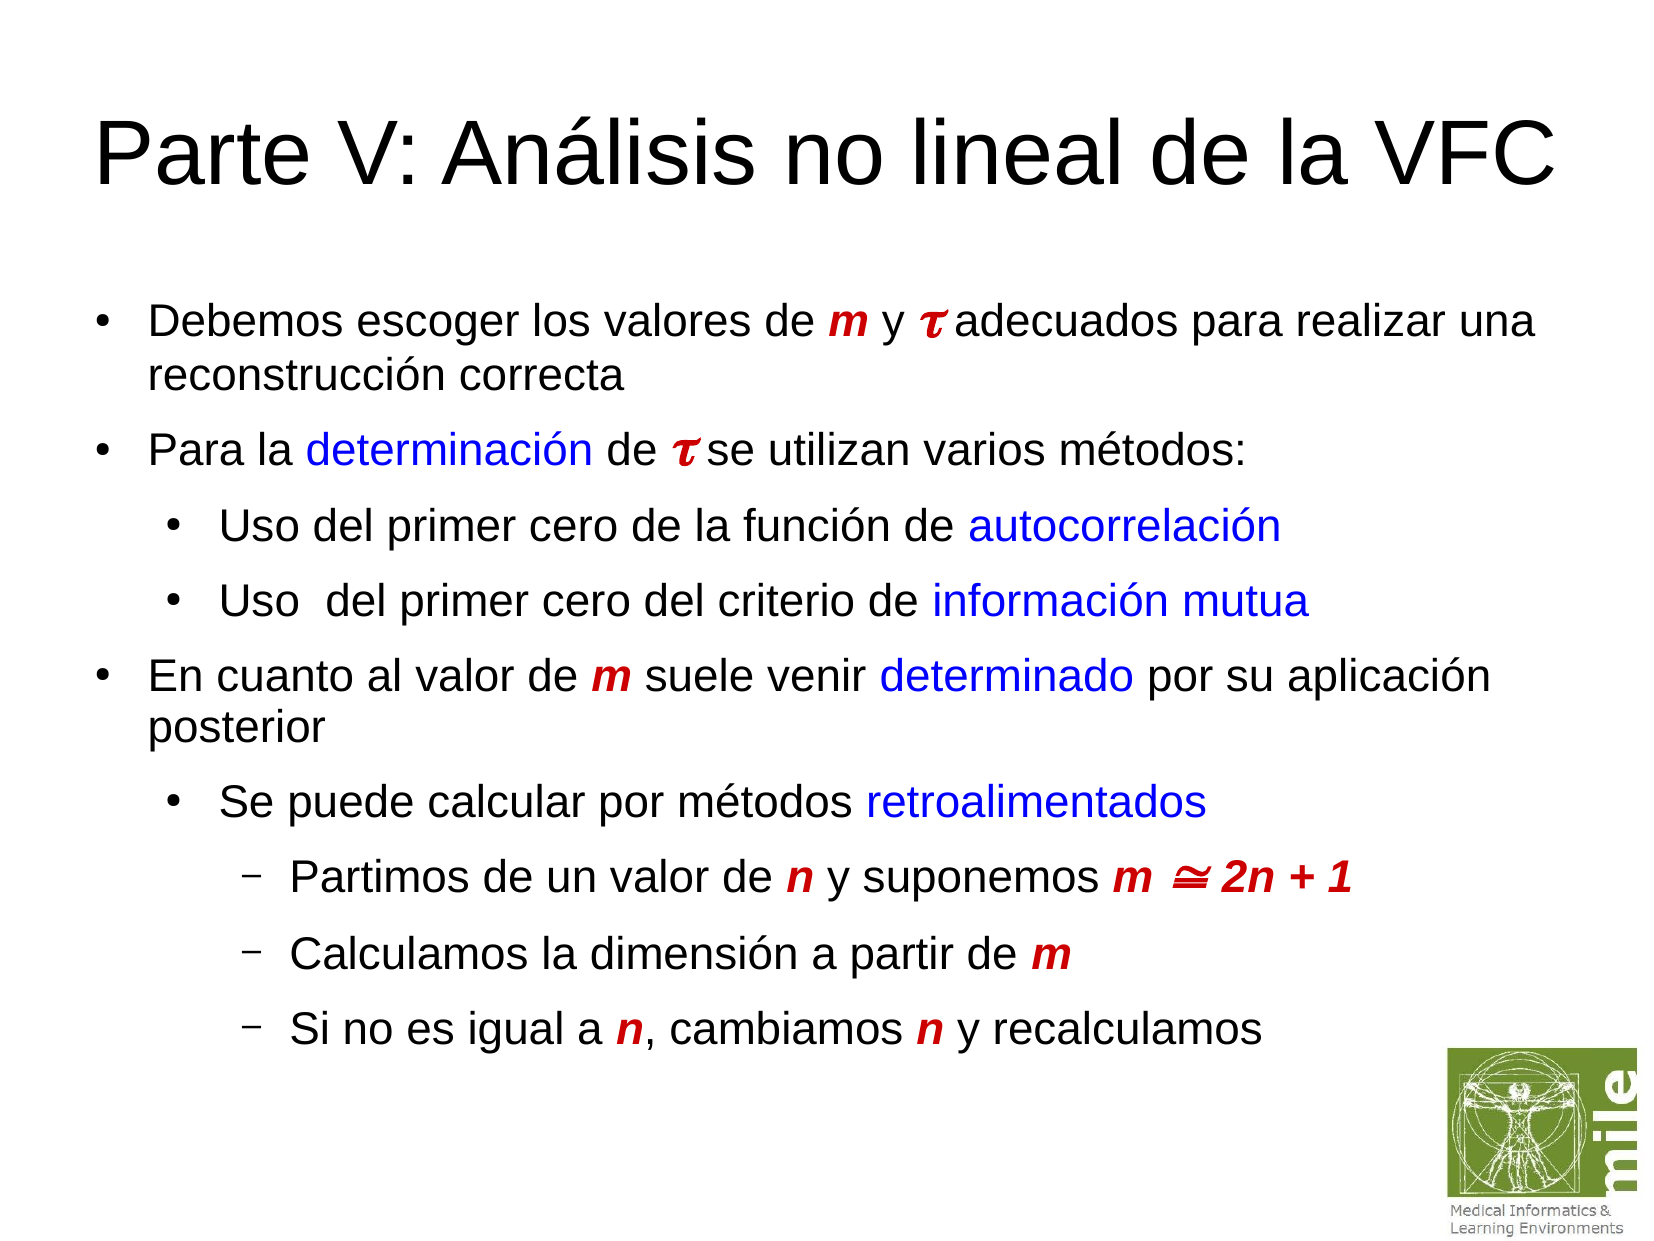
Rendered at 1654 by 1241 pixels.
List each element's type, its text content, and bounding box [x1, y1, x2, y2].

title Parte V: Análisis no lineal de la VFC [82, 56, 1571, 250]
picture [1440, 1033, 1654, 1241]
list Debemos escoger los valores de m y  adecuados para realizar una reconstrucción correcta Para la determinación de  se utilizan varios métodos: Uso del primer cero de la función de autocorrelación Uso del primer cero del criterio de información mutua En cuanto al valor de m suele venir determinado por su aplicación posterior Se puede calcular por métodos retroalimentados Partimos de un valor de n y suponemos m  2n + 1 Calculamos la dimensión a partir de m Si no es igual a n, cambiamos n y recalculamos [76, 295, 1565, 1114]
